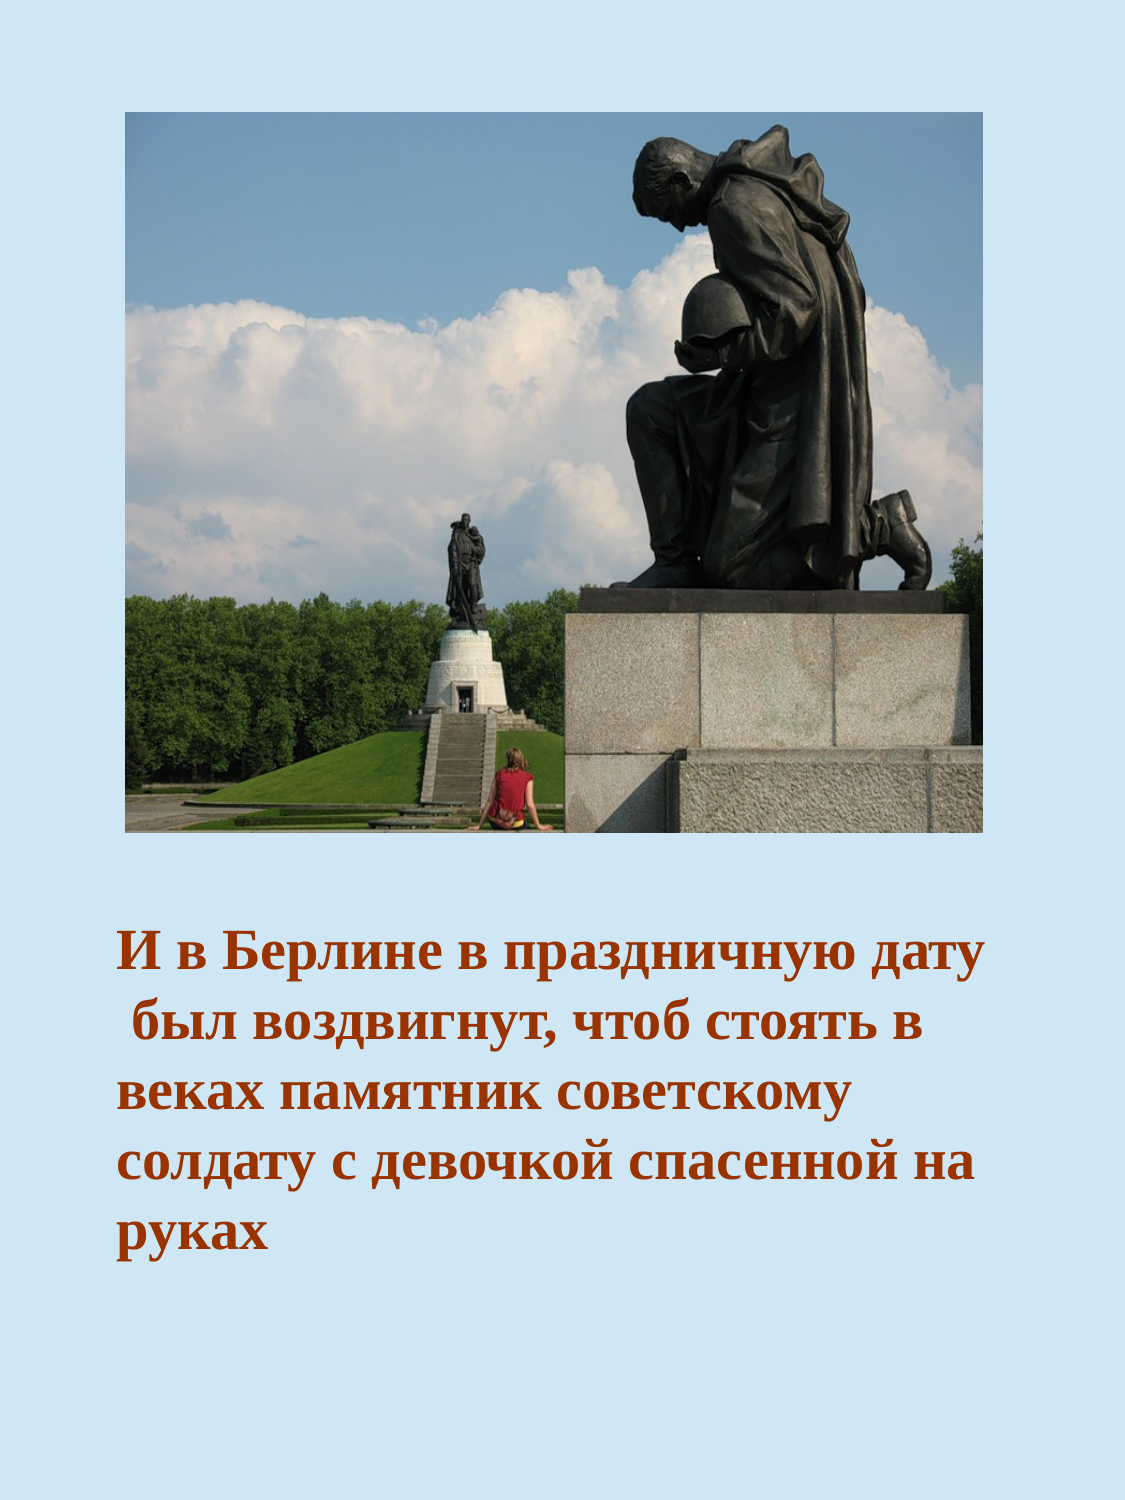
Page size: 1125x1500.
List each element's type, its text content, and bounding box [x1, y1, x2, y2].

text_box И в Берлине в праздничную дату был воздвигнут, чтоб стоять в веках памятник советскому солдату с девочкой спасенной на руках [101, 903, 1035, 1269]
picture [125, 112, 983, 833]
